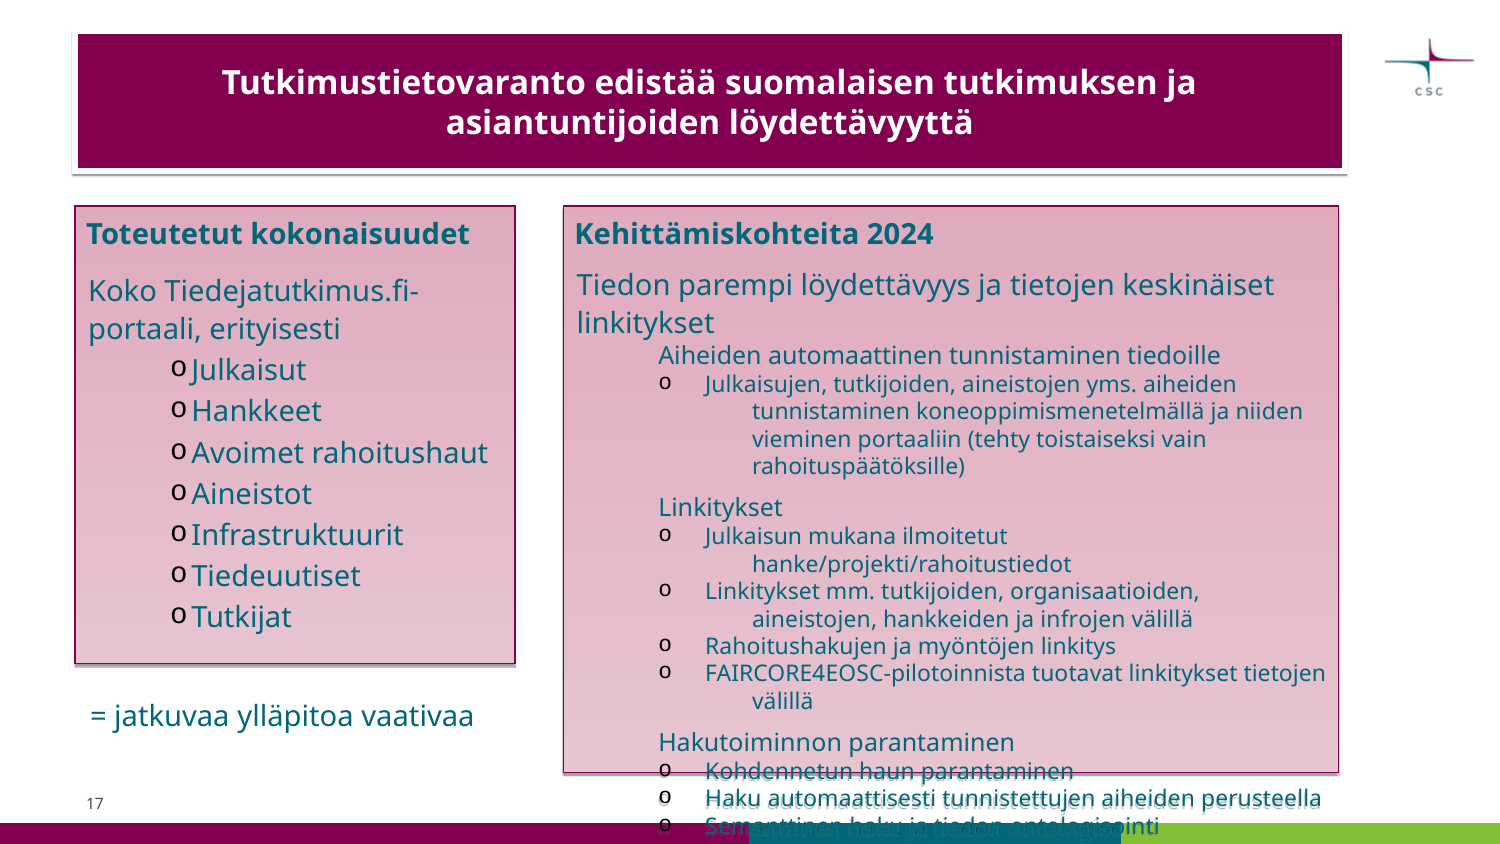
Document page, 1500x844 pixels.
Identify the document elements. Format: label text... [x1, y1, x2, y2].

text_box [75, 784, 182, 824]
text_box Kehittämiskohteita 2024 Tiedon parempi löydettävyys ja tietojen keskinäiset linkitykset Aiheiden automaattinen tunnistaminen tiedoille Julkaisujen, tutkijoiden, aineistojen yms. aiheiden tunnistaminen koneoppimismenetelmällä ja niiden vieminen portaaliin (tehty toistaiseksi vain rahoituspäätöksille) Linkitykset Julkaisun mukana ilmoitetut hanke/projekti/rahoitustiedot Linkitykset mm. tutkijoiden, organisaatioiden, aineistojen, hankkeiden ja infrojen välillä Rahoitushakujen ja myöntöjen linkitys FAIRCORE4EOSC-pilotoinnista tuotavat linkitykset tietojen välillä Hakutoiminnon parantaminen Kohdennetun haun parantaminen Haku automaattisesti tunnistettujen aiheiden perusteella Semanttinen haku ja tiedon ontologisointi [563, 206, 1339, 773]
title Tutkimustietovaranto edistää suomalaisen tutkimuksen ja asiantuntijoiden löydettävyyttä [75, 30, 1346, 172]
text_box = jatkuvaa ylläpitoa vaativaa [75, 689, 501, 741]
text_box Toteutetut kokonaisuudet Koko Tiedejatutkimus.fi-portaali, erityisesti Julkaisut Hankkeet Avoimet rahoitushaut Aineistot Infrastruktuurit Tiedeuutiset Tutkijat [75, 206, 516, 664]
